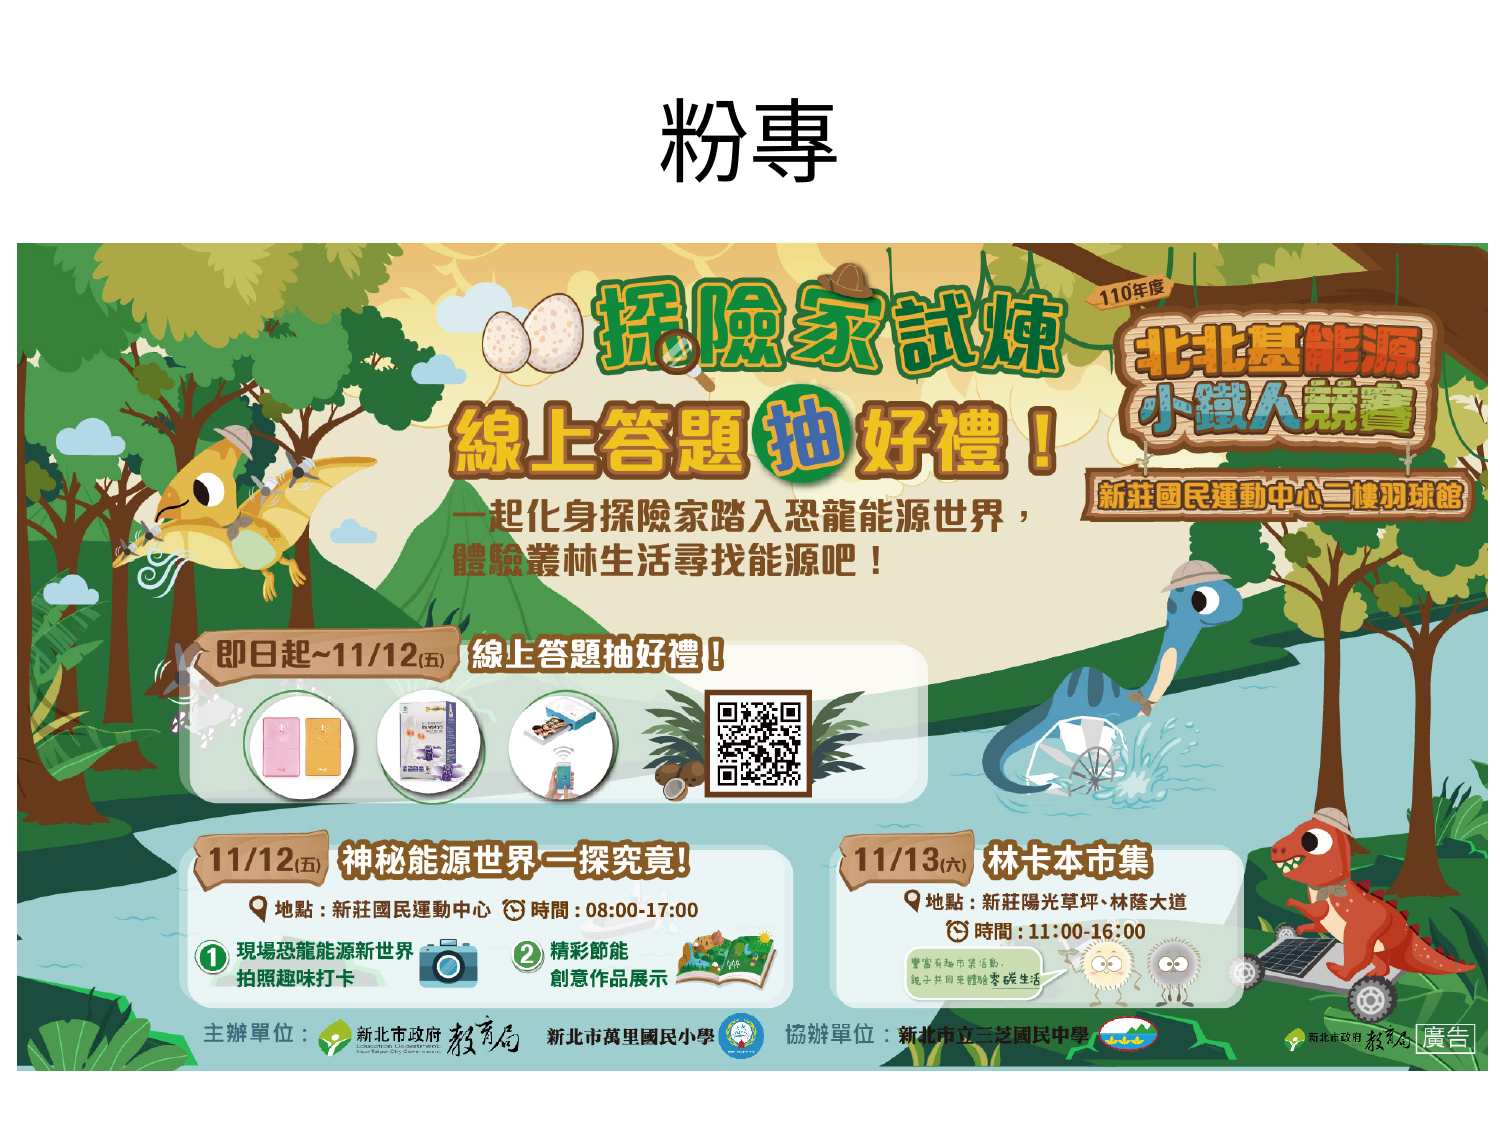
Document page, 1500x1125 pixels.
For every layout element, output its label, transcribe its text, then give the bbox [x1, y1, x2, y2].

title 粉專 [75, 45, 1426, 233]
picture [17, 243, 1488, 1071]
